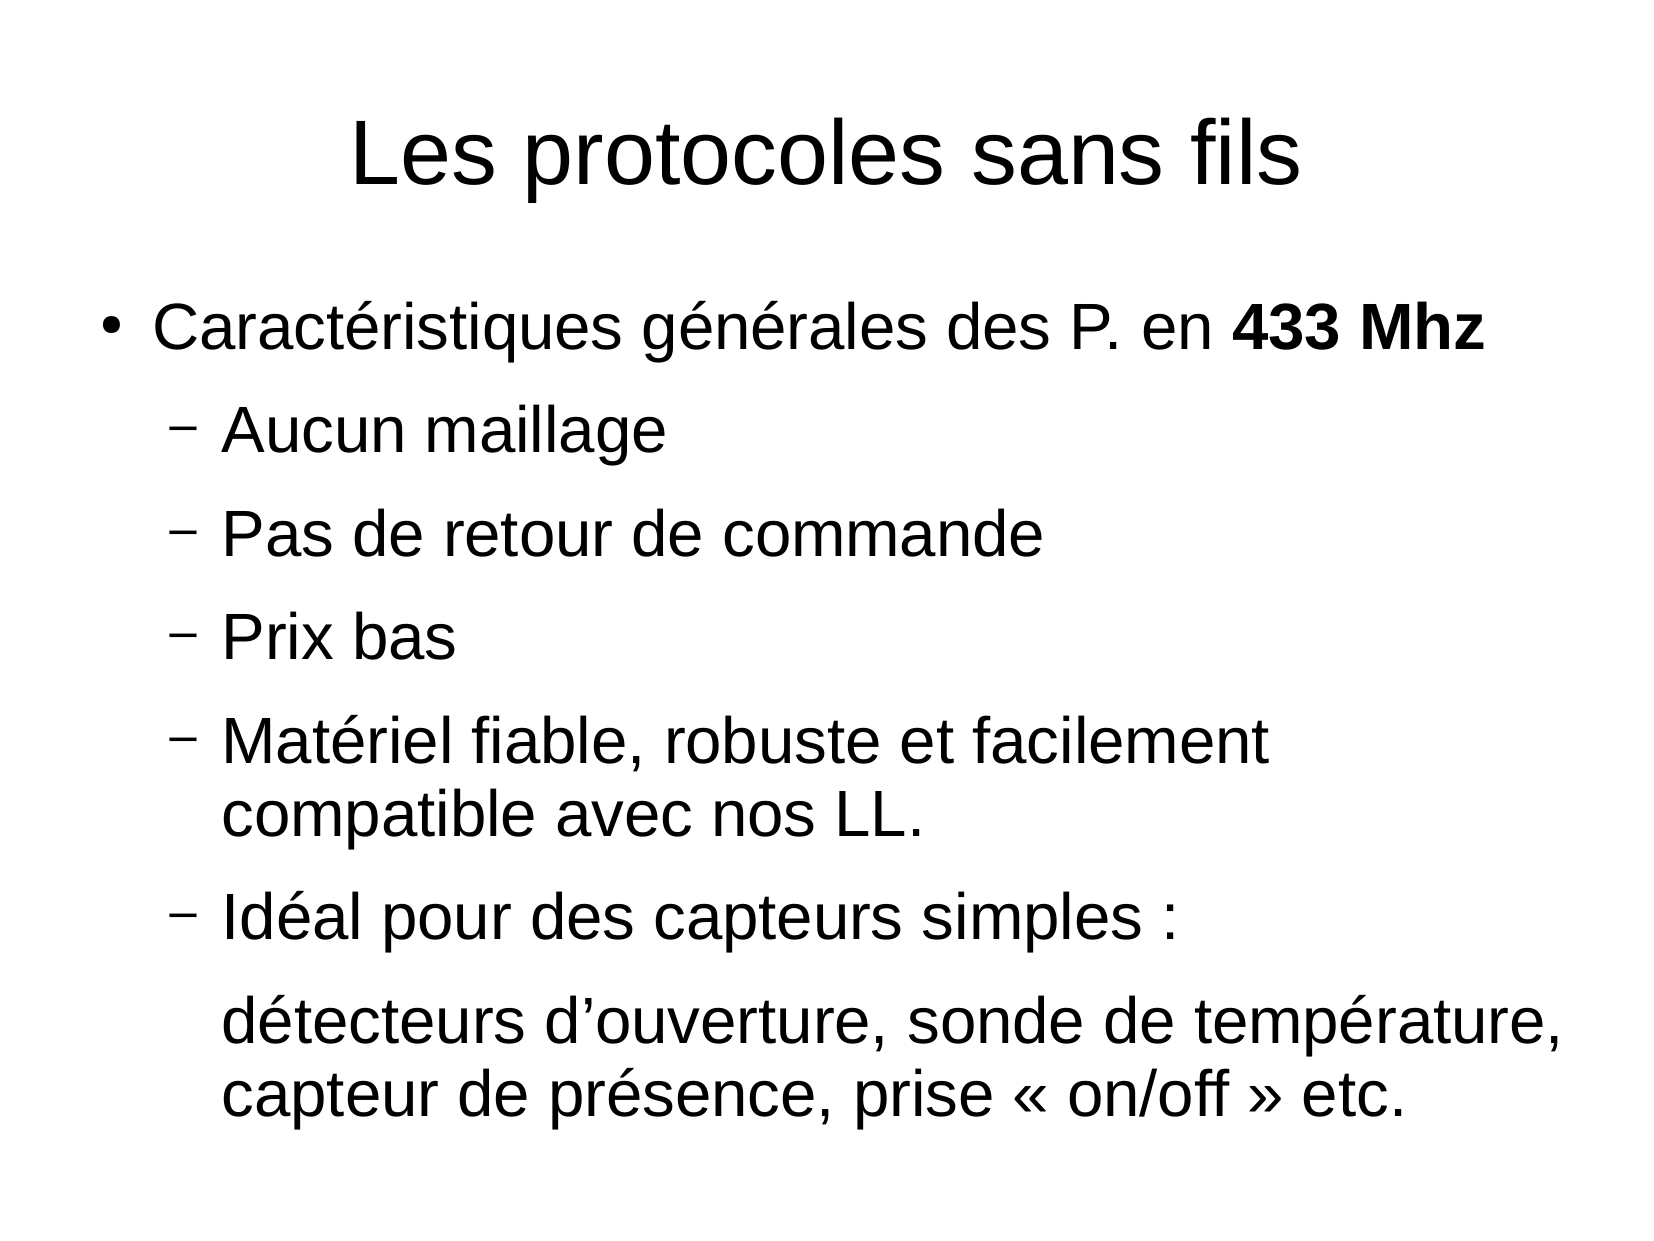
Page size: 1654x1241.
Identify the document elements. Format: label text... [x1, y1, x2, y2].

list Caractéristiques générales des P. en 433 Mhz Aucun maillage Pas de retour de commande Prix bas Matériel fiable, robuste et facilement compatible avec nos LL. Idéal pour des capteurs simples : détecteurs d’ouverture, sonde de température, capteur de présence, prise « on/off » etc. [82, 290, 1571, 1158]
title Les protocoles sans fils [82, 49, 1571, 257]
